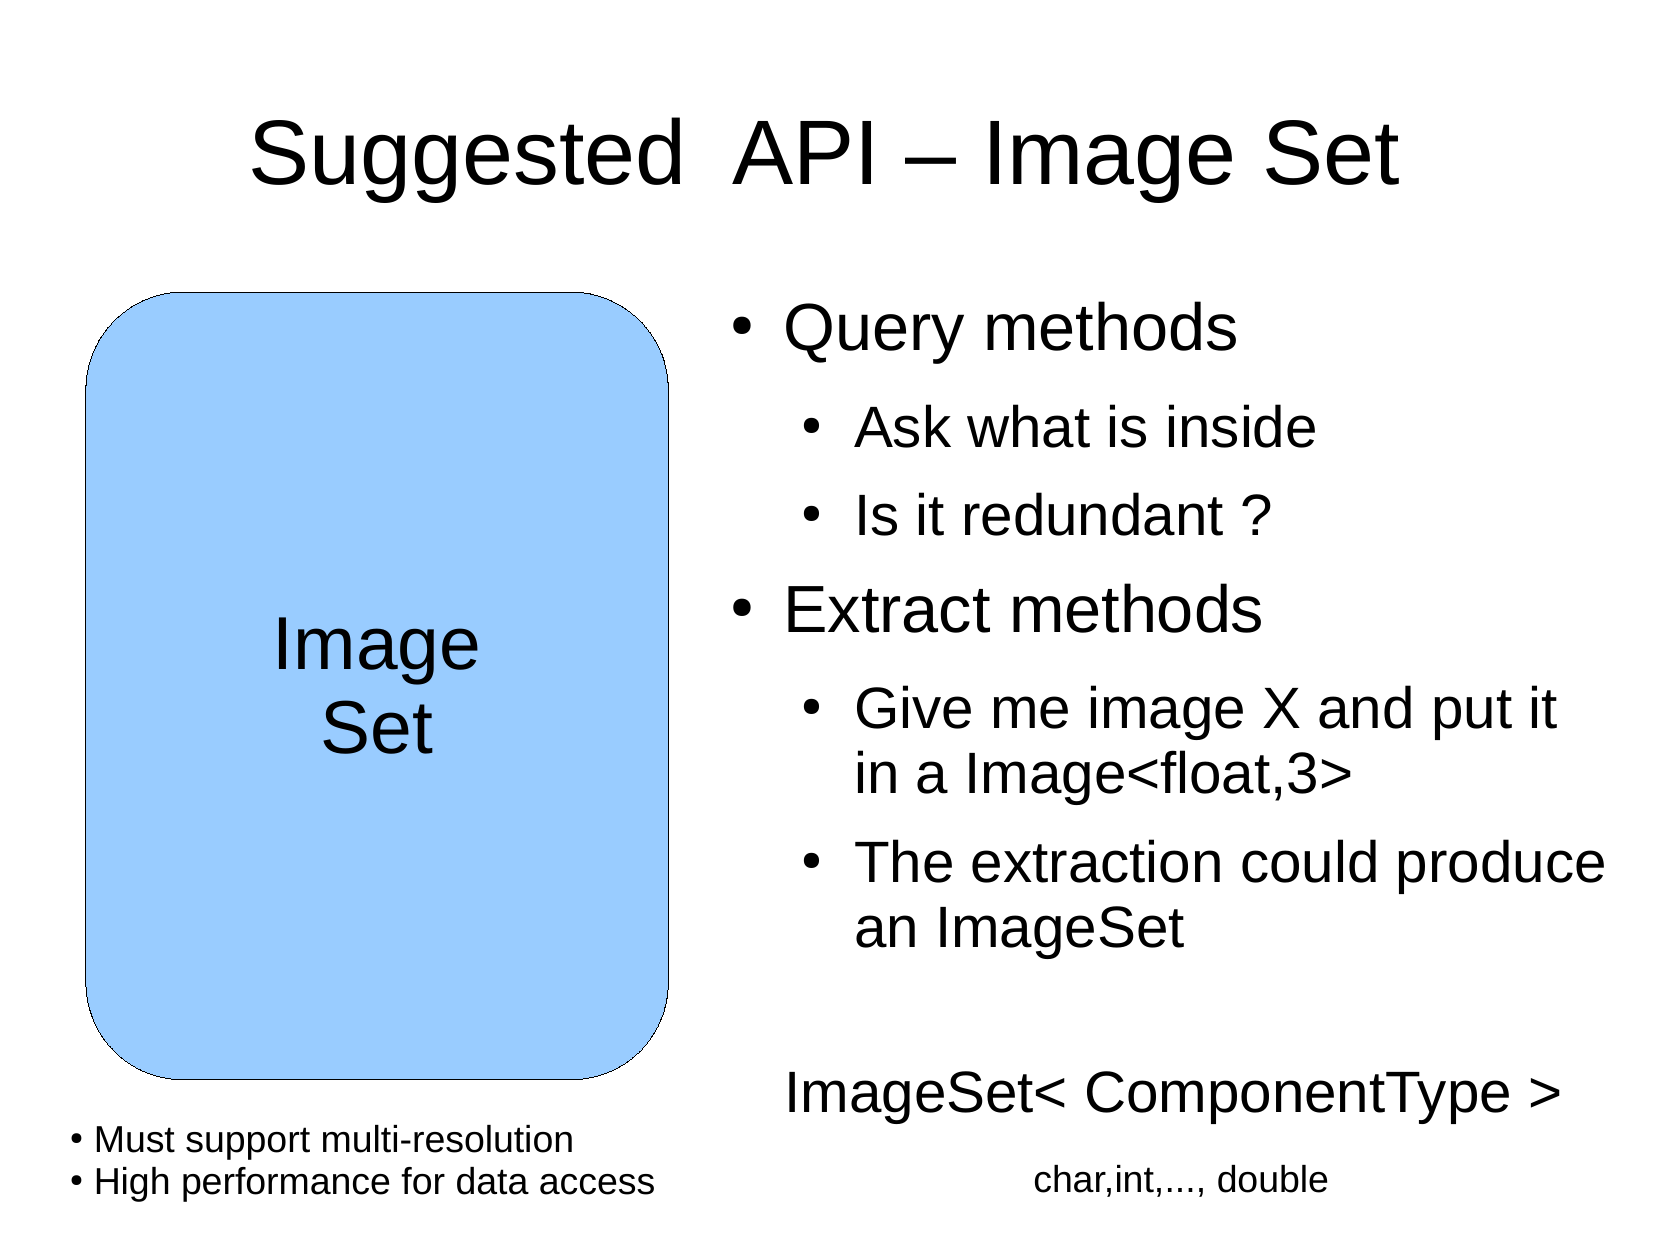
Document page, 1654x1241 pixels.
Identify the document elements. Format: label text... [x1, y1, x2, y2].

text_box char,int,..., double [787, 1150, 1576, 1208]
text_box ImageSet< ComponentType > [769, 1052, 1595, 1133]
text_box Must support multi-resolution High performance for data access [55, 1111, 693, 1210]
list Query methods Ask what is inside Is it redundant ? Extract methods Give me image X and put it in a Image<float,3> The extraction could produce an ImageSet [712, 290, 1613, 1109]
title Suggested API – Image Set [37, 49, 1613, 257]
text_box Image Set [85, 292, 669, 1080]
